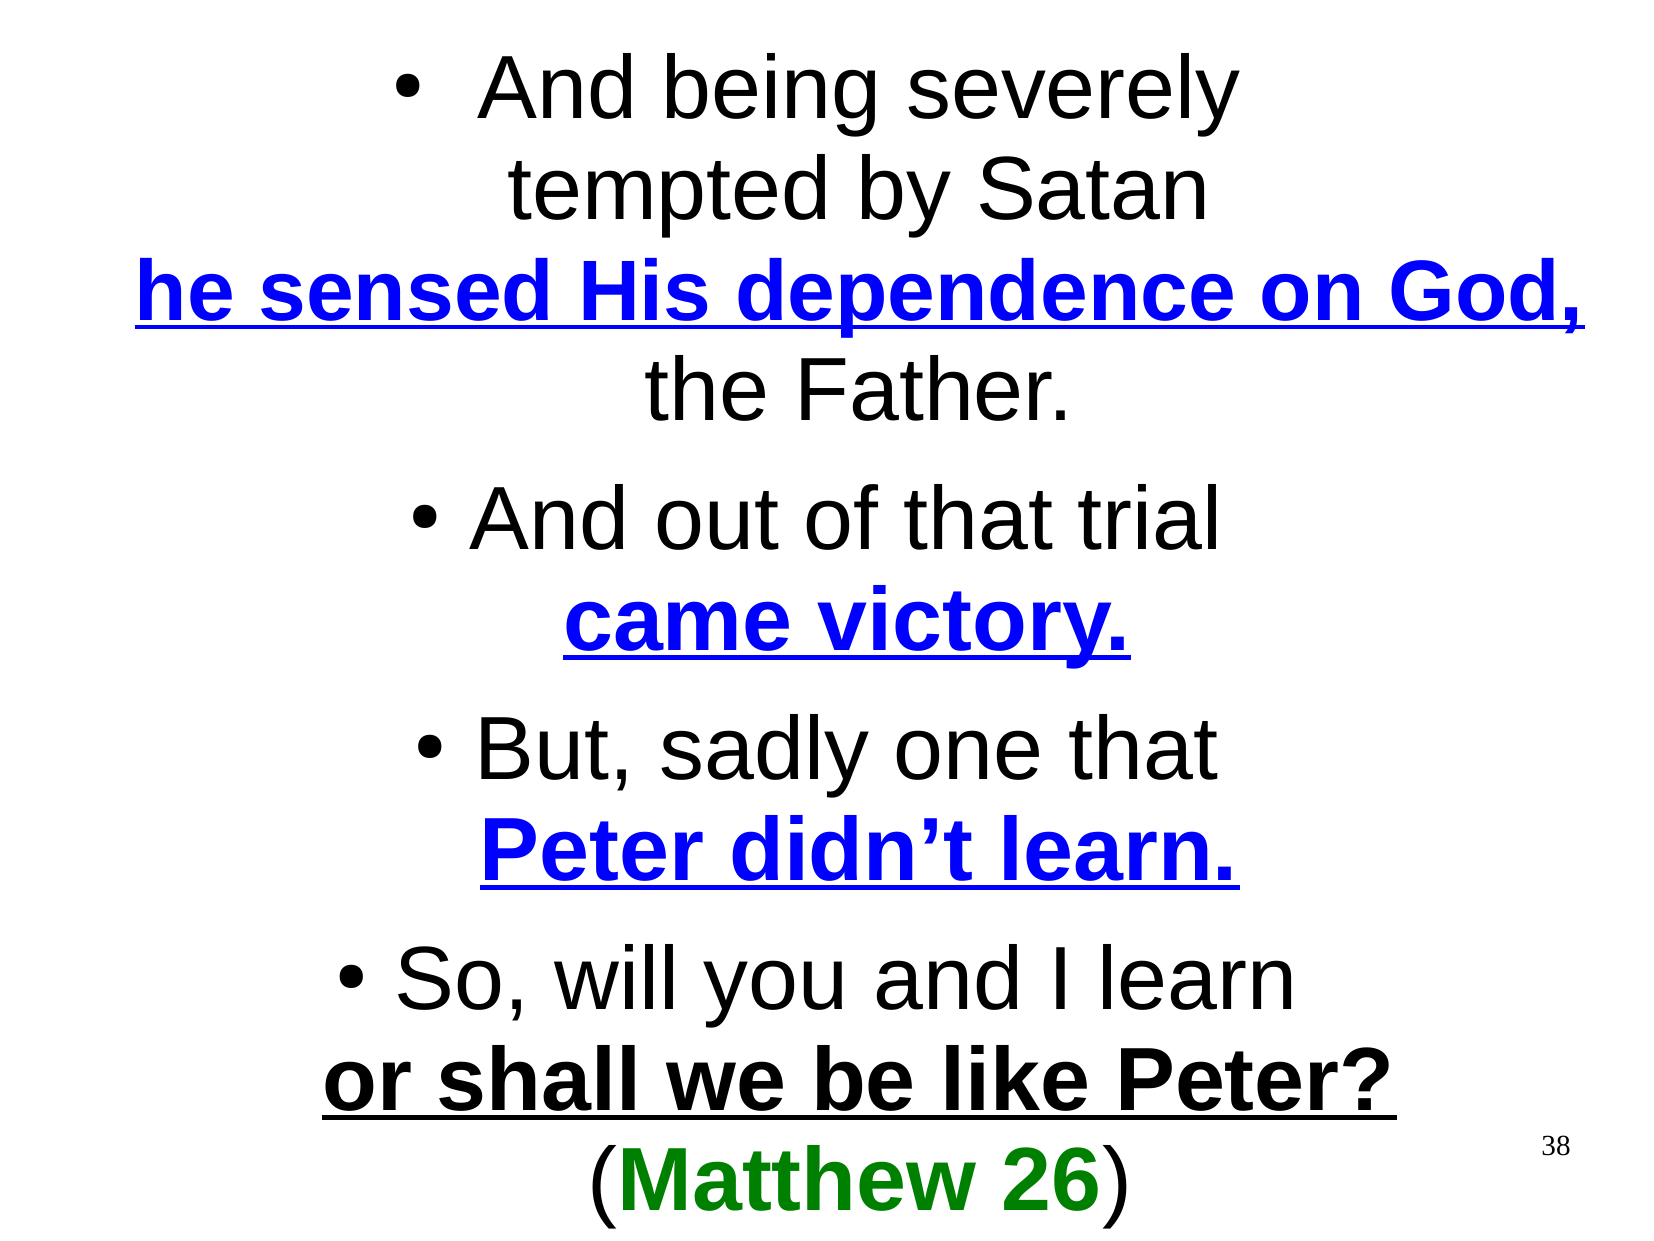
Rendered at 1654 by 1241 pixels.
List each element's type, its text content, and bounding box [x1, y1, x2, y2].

list And being severely tempted by Satan he sensed His dependence on God, the Father. And out of that trial came victory. But, sadly one that Peter didn’t learn. So, will you and I learn or shall we be like Peter? (Matthew 26) [37, 37, 1613, 1238]
